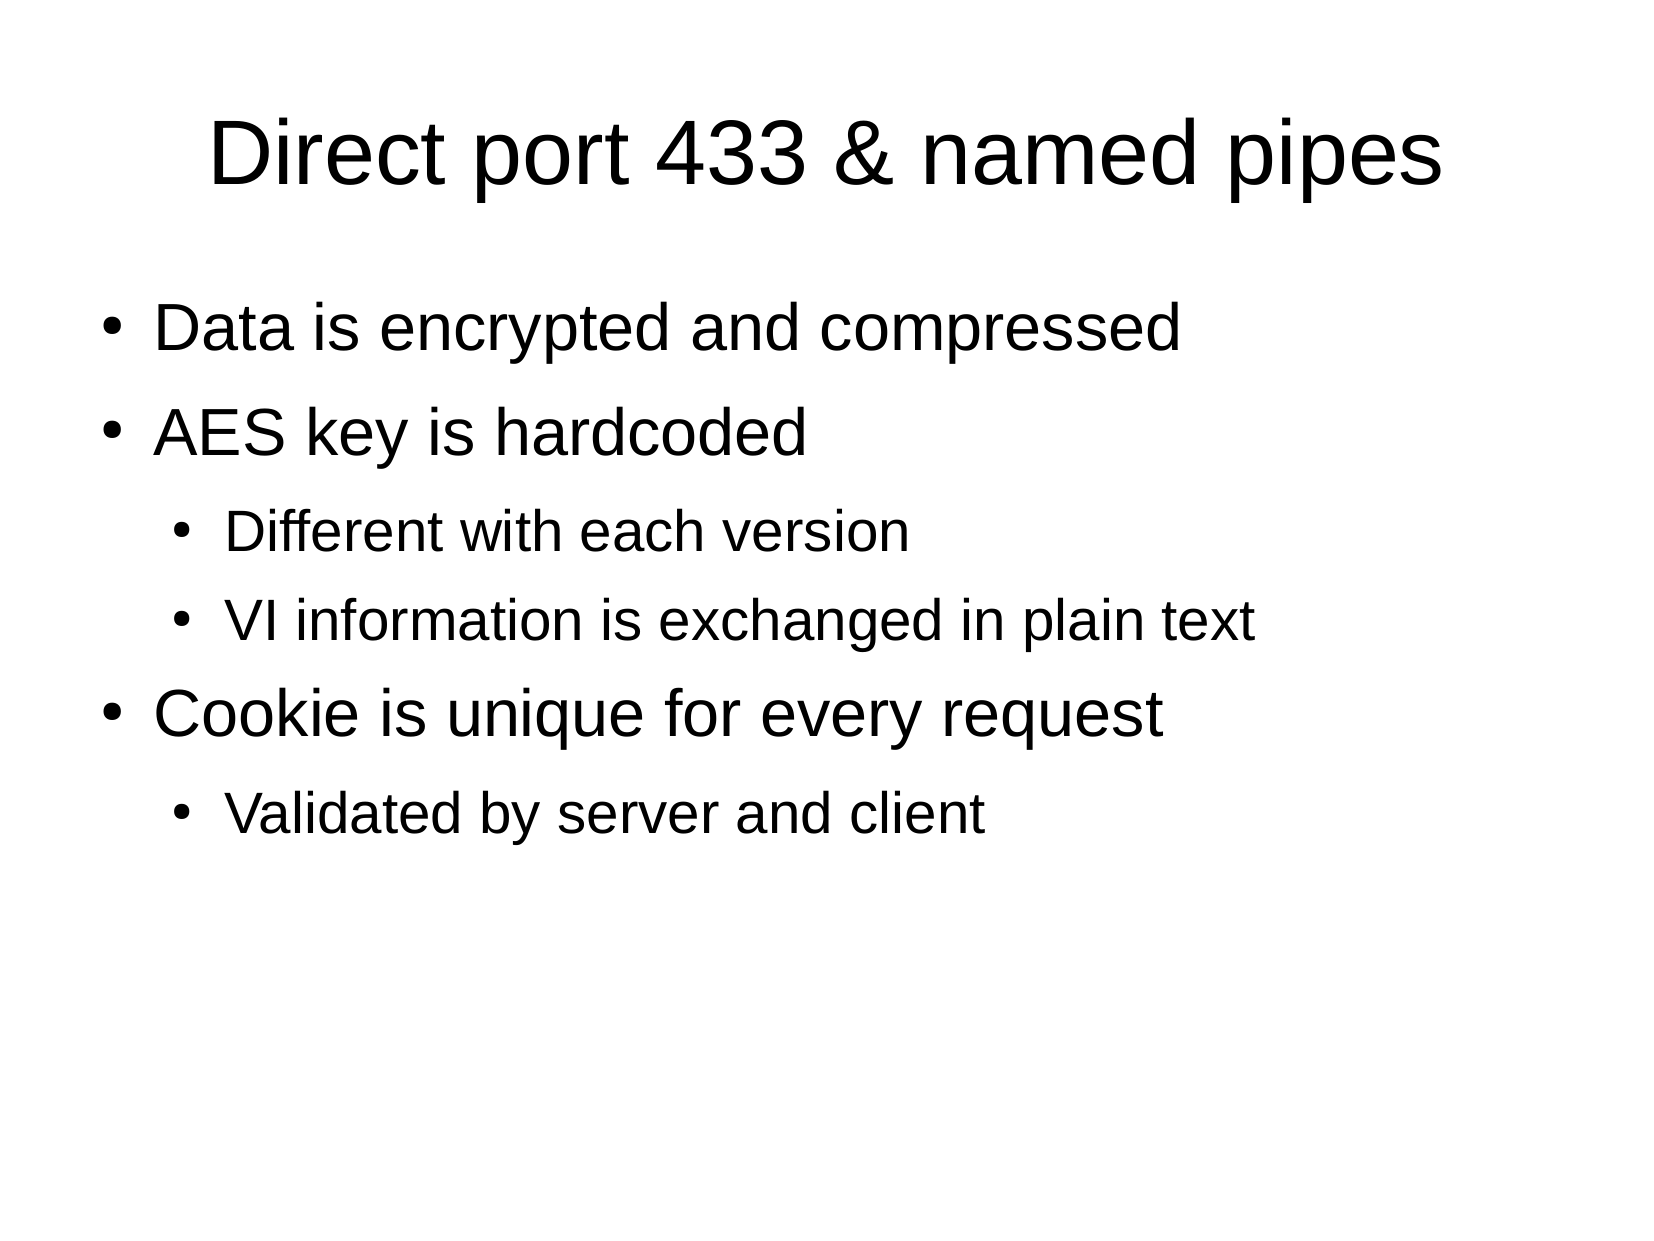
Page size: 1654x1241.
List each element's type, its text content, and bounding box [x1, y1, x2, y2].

list Data is encrypted and compressed AES key is hardcoded Different with each version VI information is exchanged in plain text Cookie is unique for every request Validated by server and client [82, 290, 1571, 1109]
title Direct port 433 & named pipes [82, 49, 1571, 257]
